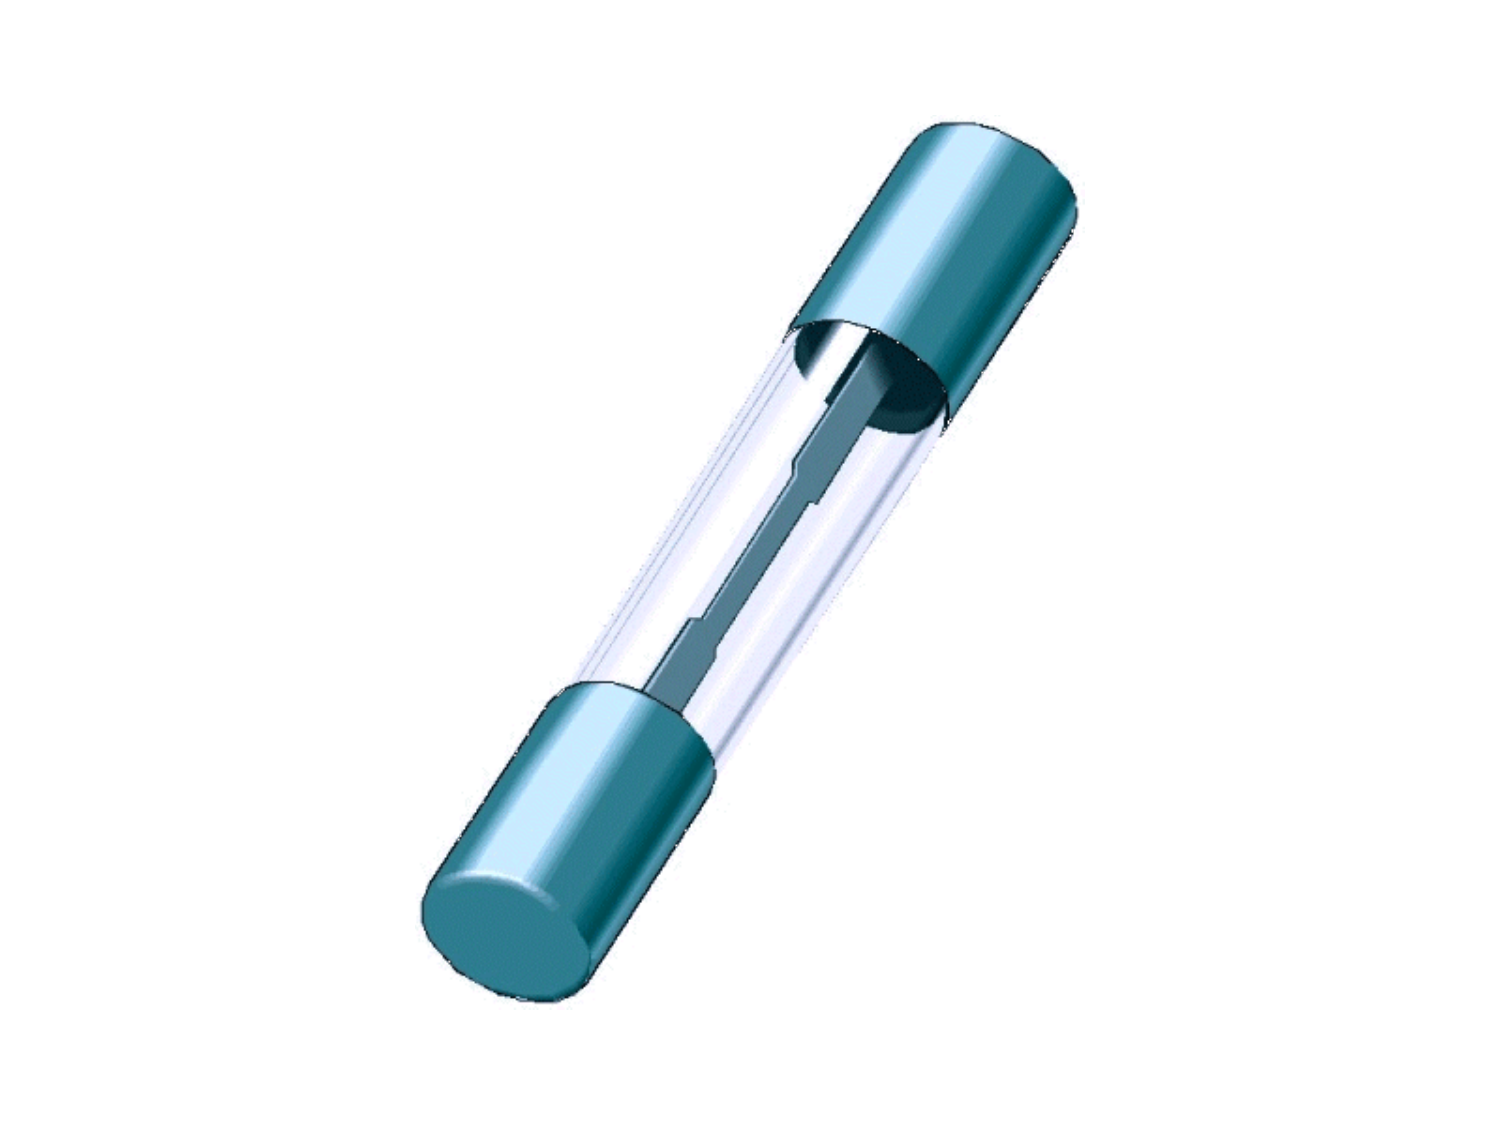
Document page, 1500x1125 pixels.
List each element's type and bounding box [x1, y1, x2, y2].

picture [415, 115, 1085, 1010]
